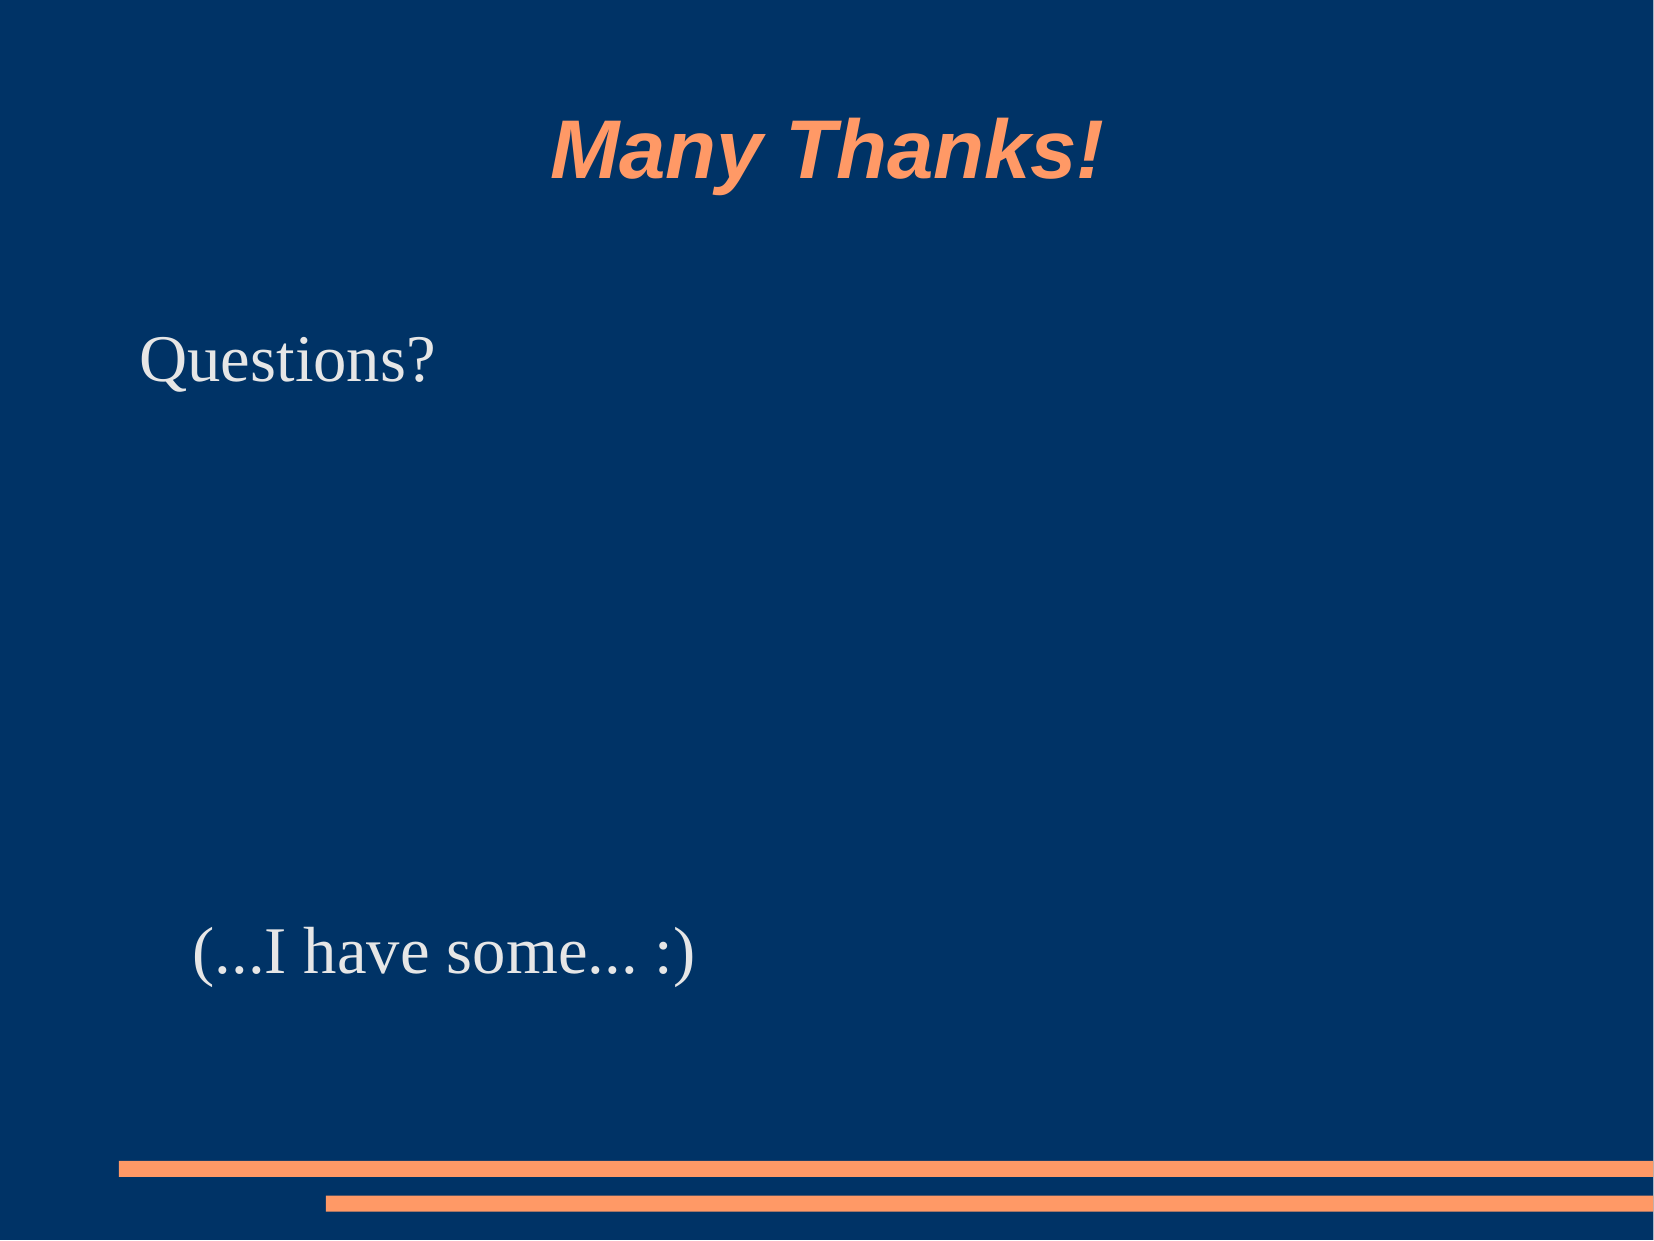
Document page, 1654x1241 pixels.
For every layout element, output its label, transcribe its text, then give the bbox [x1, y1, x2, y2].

list Questions? (...I have some... :) [121, 322, 1561, 1118]
title Many Thanks! [121, 53, 1534, 247]
